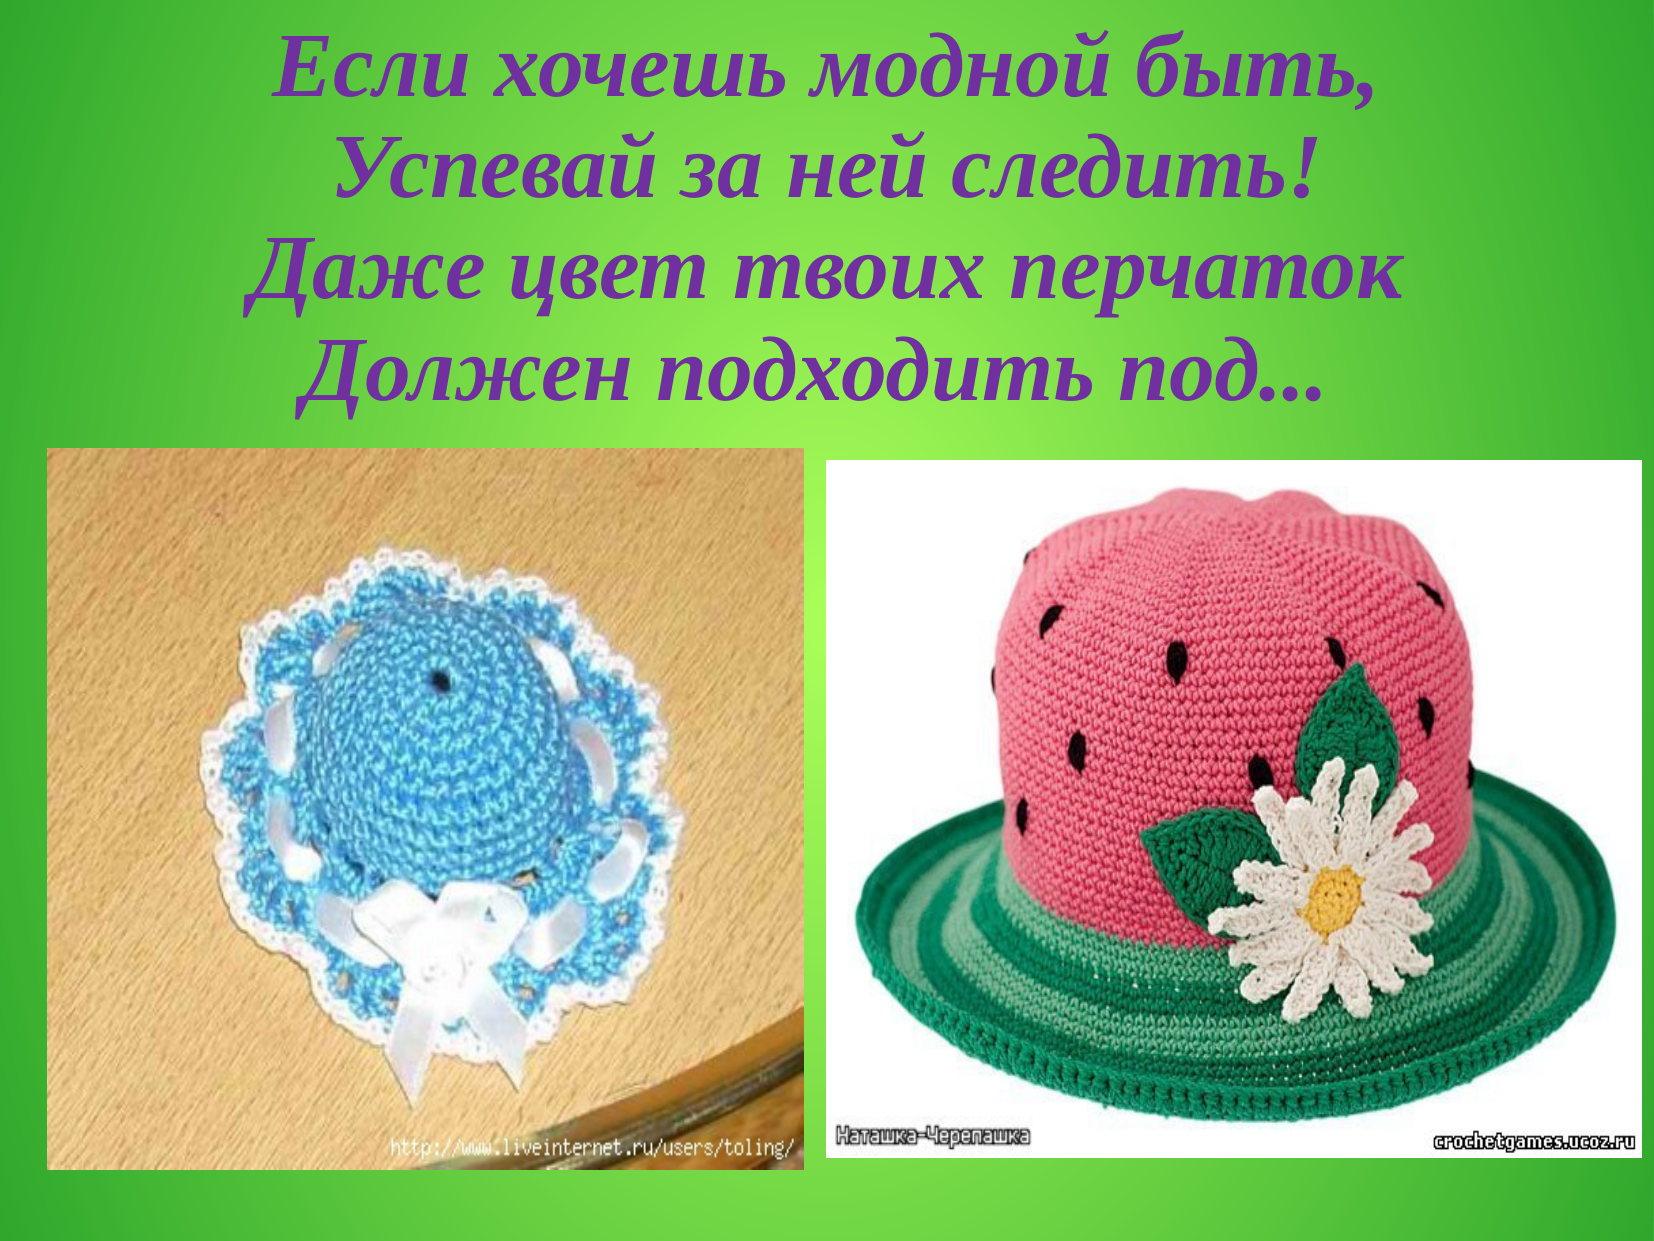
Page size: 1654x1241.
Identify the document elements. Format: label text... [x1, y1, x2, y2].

picture [826, 460, 1642, 1158]
title Если хочешь модной быть, Успевай за ней следить! Даже цвет твоих перчаток Должен подходить под... [83, 14, 1572, 587]
picture [47, 448, 804, 1170]
